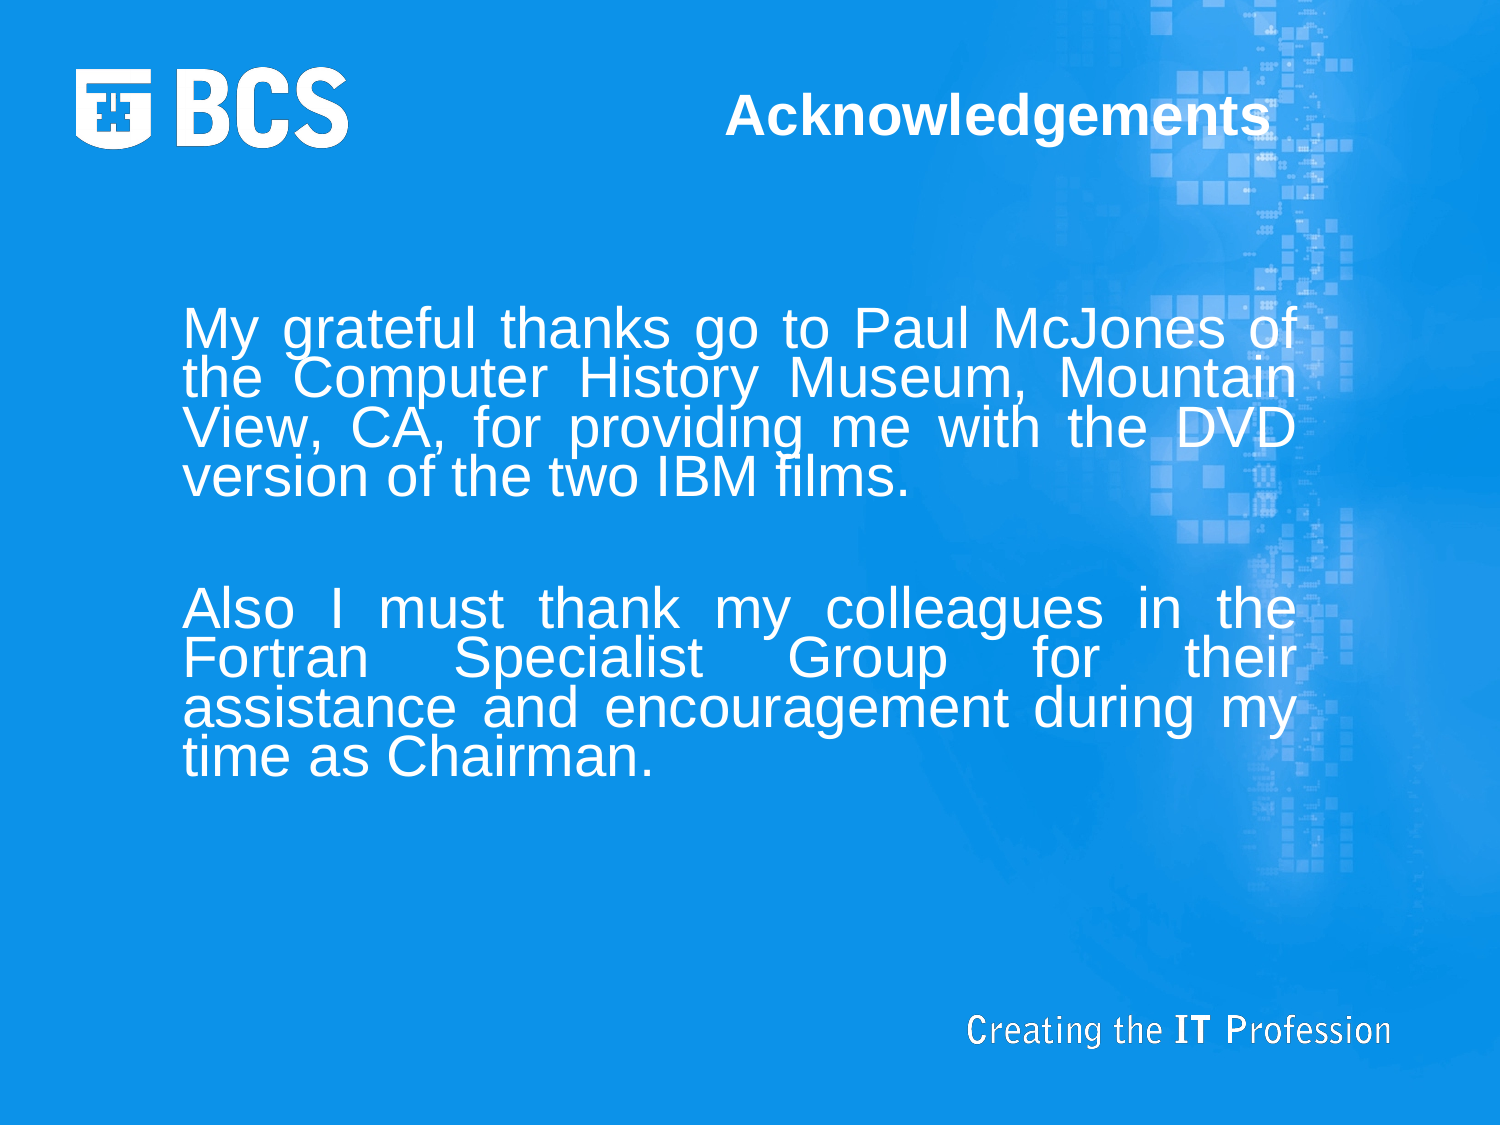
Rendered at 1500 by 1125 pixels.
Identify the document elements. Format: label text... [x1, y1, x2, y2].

title Acknowledgements [572, 33, 1424, 209]
subtitle My grateful thanks go to Paul McJones of the Computer History Museum, Mountain View, CA, for providing me with the DVD version of the two IBM films. Also I must thank my colleagues in the Fortran Specialist Group for their assistance and encouragement during my time as Chairman. [107, 216, 1300, 945]
picture [0, 0, 1500, 1125]
